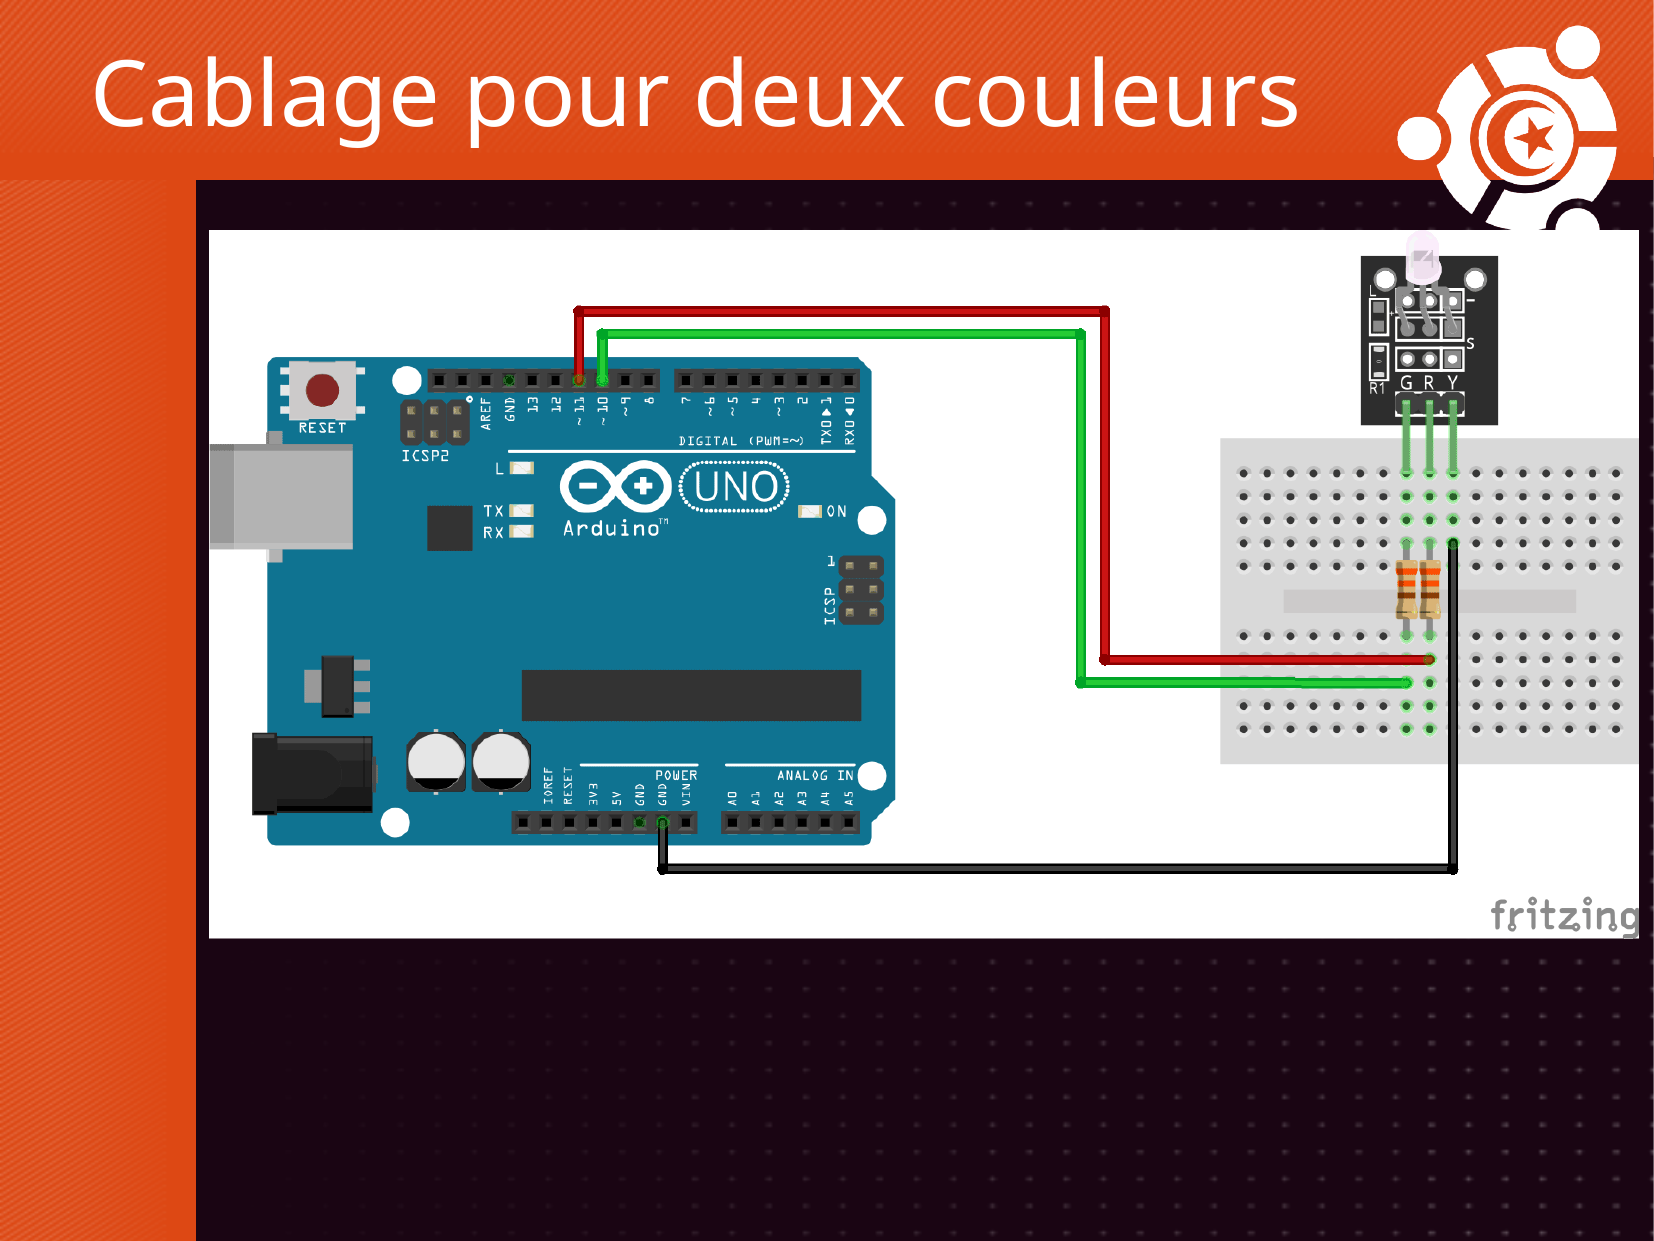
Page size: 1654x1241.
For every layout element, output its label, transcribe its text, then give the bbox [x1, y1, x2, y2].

title Cablage pour deux couleurs [0, 2, 1394, 181]
picture [0, 0, 1654, 1241]
